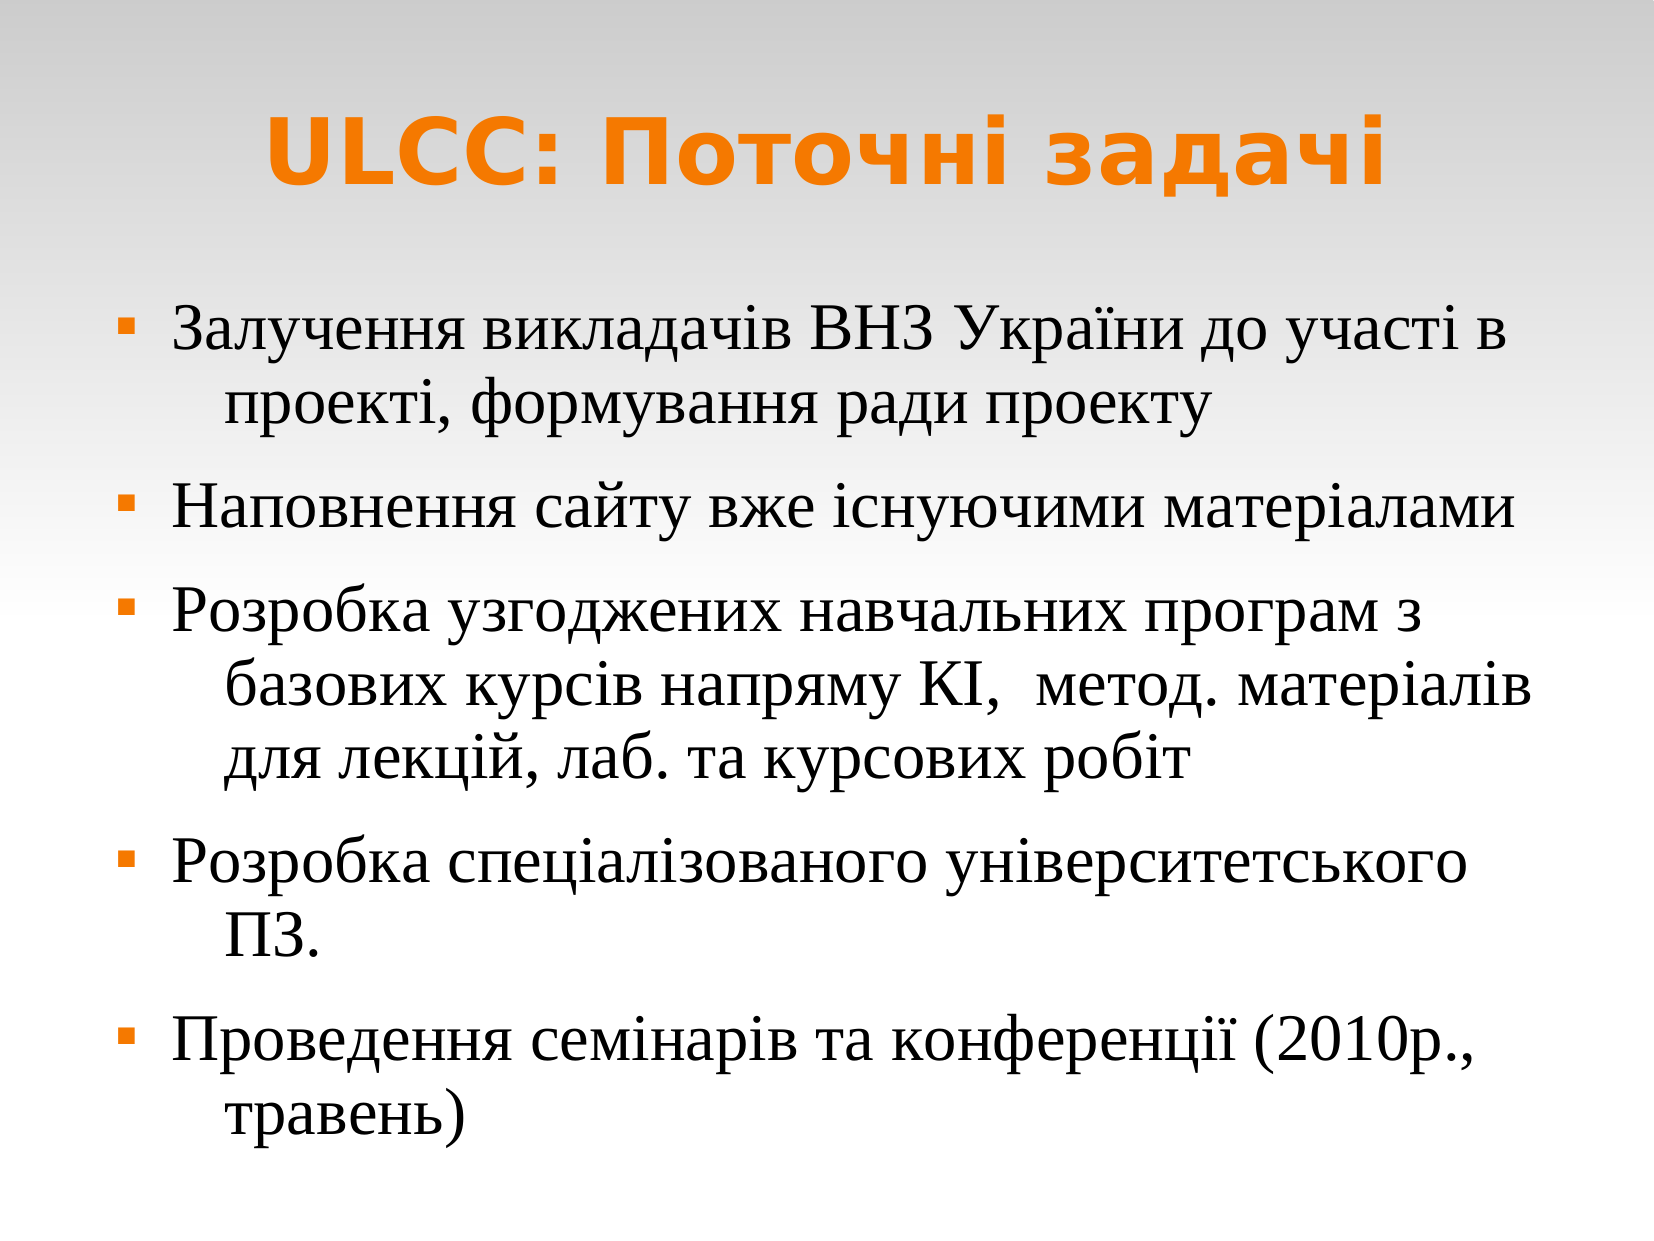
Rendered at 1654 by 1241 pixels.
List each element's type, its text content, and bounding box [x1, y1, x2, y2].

title ULCC: Поточні задачі [82, 49, 1571, 257]
list Залучення викладачів ВНЗ України до участі в проекті, формування ради проекту Наповнення сайту вже існуючими матеріалами Розробка узгоджених навчальних програм з базових курсів напряму КІ, метод. матеріалів для лекцій, лаб. та курсових робіт Розробка спеціалізованого університетського ПЗ. Проведення семінарів та конференції (2010р., травень) [82, 290, 1571, 1217]
